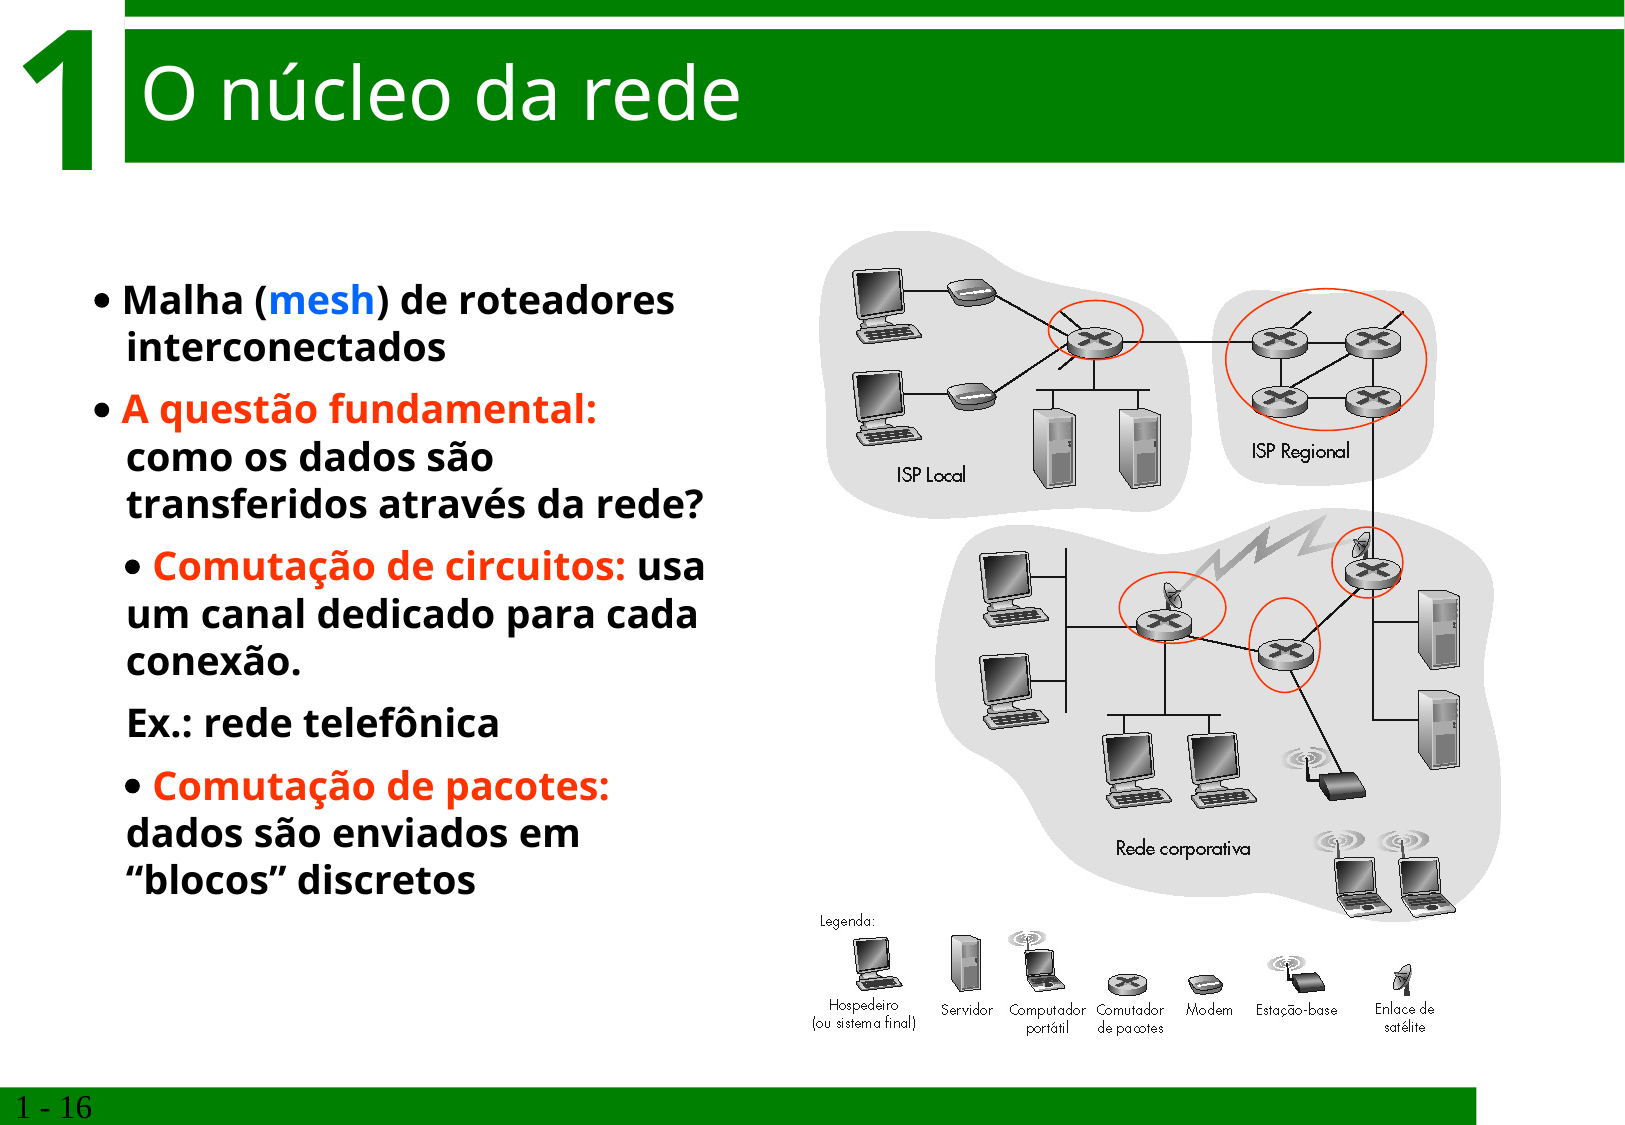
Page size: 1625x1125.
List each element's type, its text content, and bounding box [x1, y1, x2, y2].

text_box O núcleo da rede [125, 37, 1625, 138]
list  Malha (mesh) de roteadores interconectados  A questão fundamental: como os dados são transferidos através da rede?  Comutação de circuitos: usa um canal dedicado para cada conexão. Ex.: rede telefônica  Comutação de pacotes: dados são enviados em “blocos” discretos [79, 267, 736, 1035]
picture [812, 231, 1501, 1036]
